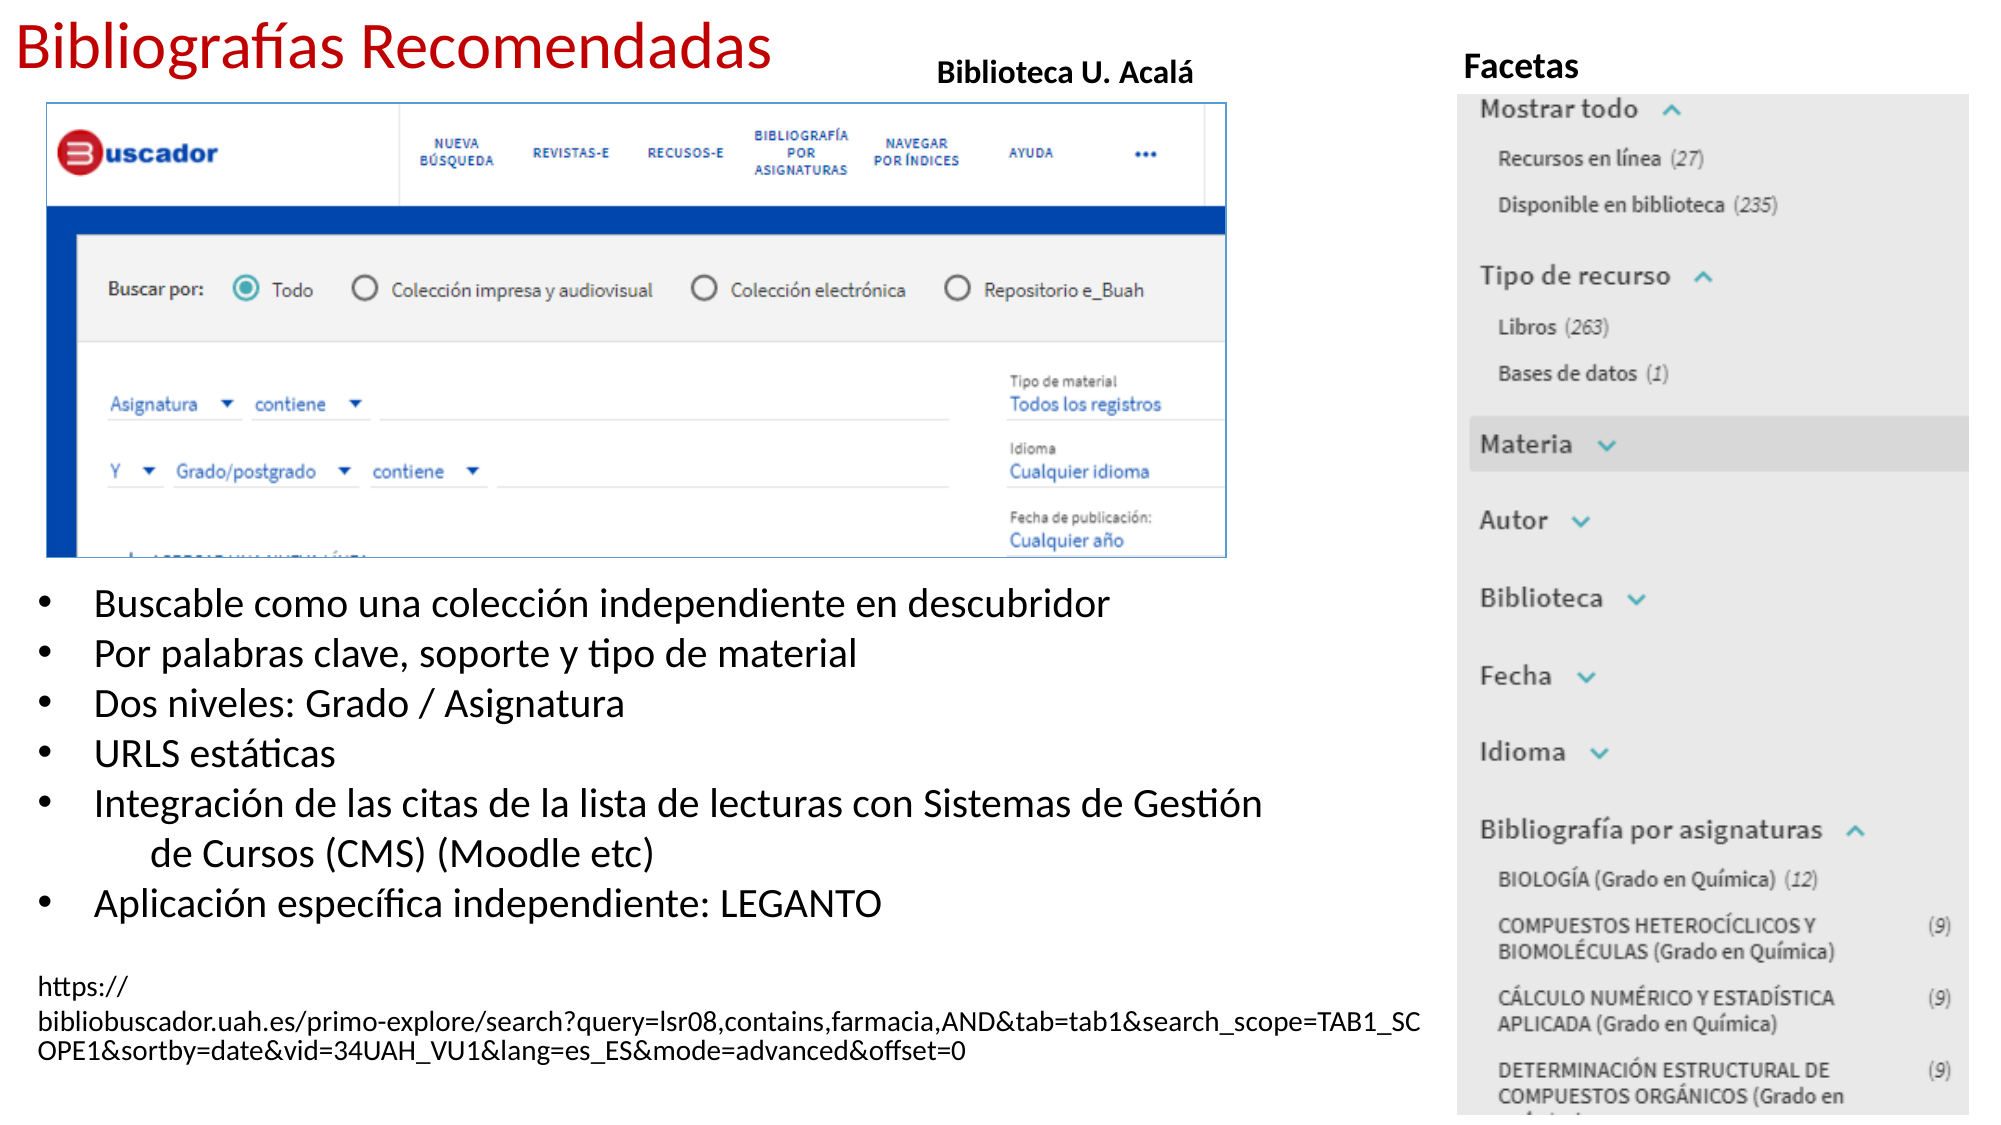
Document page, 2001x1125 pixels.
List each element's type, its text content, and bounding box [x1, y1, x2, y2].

text_box Biblioteca U. Acalá [921, 42, 1226, 99]
text_box Buscable como una colección independiente en descubridor Por palabras clave, soporte y tipo de material Dos niveles: Grado / Asignatura URLS estáticas Integración de las citas de la lista de lecturas con Sistemas de Gestión de Cursos (CMS) (Moodle etc) Aplicación específica independiente: LEGANTO [22, 568, 1314, 937]
picture [47, 103, 1226, 557]
picture [1457, 94, 1969, 1115]
text_box https://bibliobuscador.uah.es/primo-explore/search?query=lsr08,contains,farmacia,AND&tab=tab1&search_scope=TAB1_SCOPE1&sortby=date&vid=34UAH_VU1&lang=es_ES&mode=advanced&offset=0 [22, 959, 1437, 1081]
text_box Facetas [1448, 33, 1613, 95]
title Bibliografías Recomendadas [0, 0, 810, 95]
